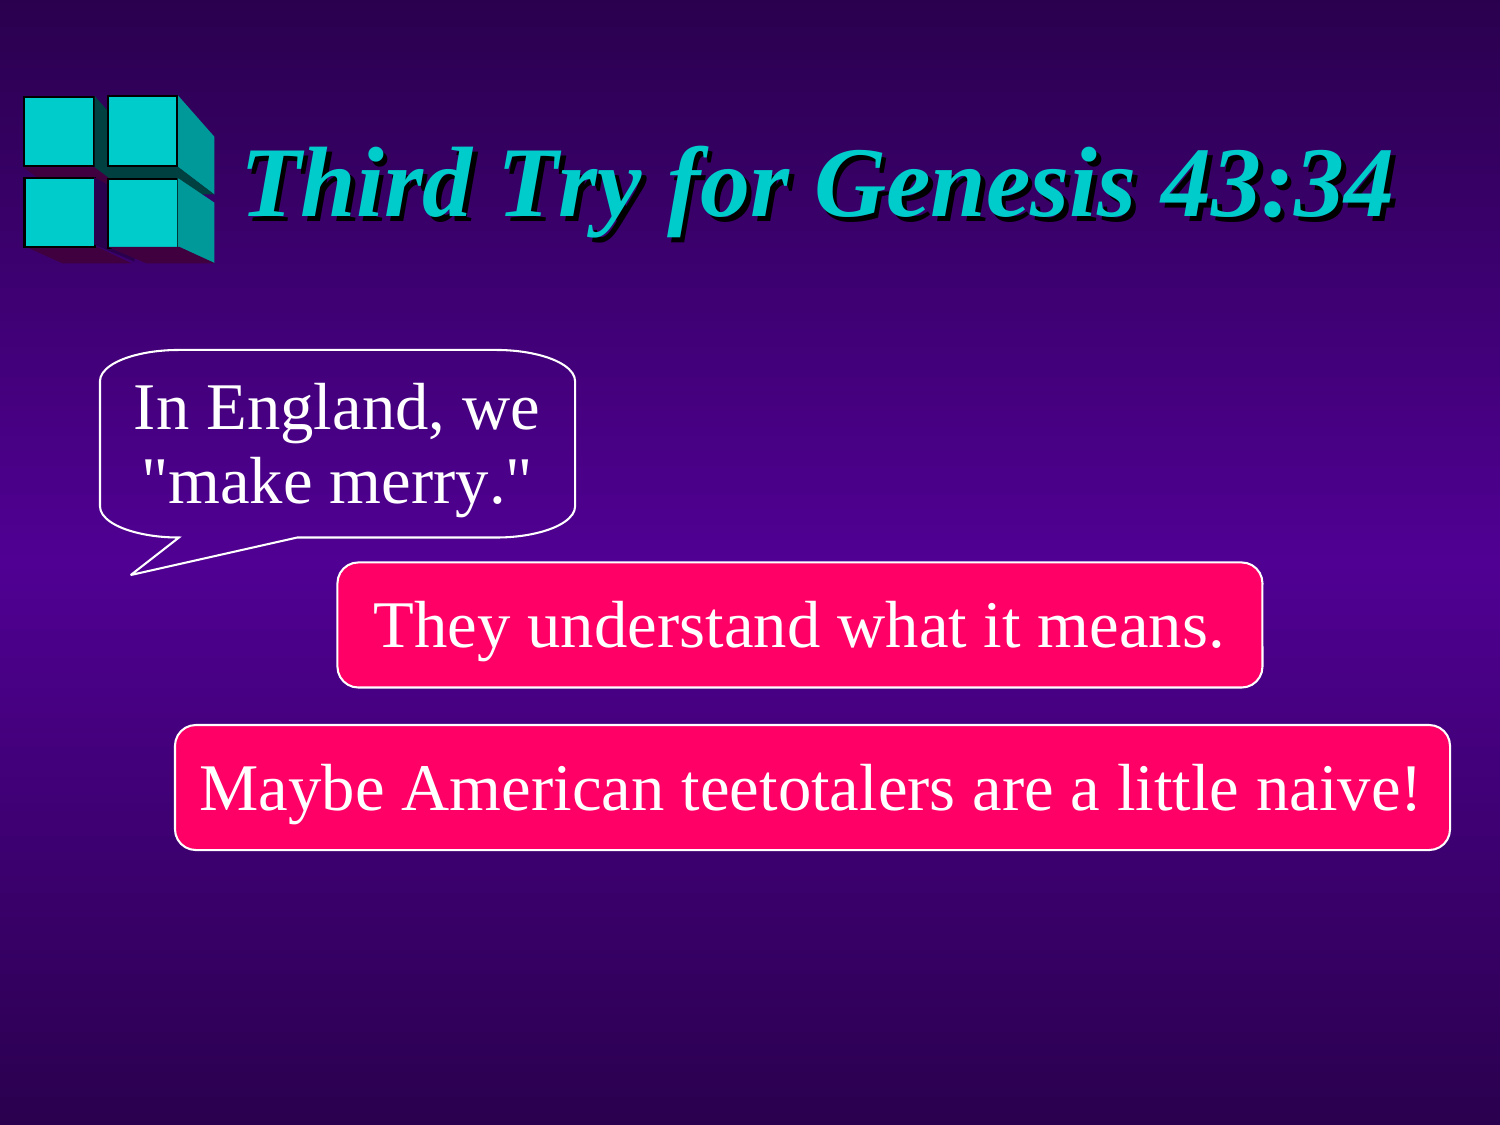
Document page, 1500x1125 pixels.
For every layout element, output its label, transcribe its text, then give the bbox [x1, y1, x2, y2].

text_box They understand what it means. [337, 562, 1263, 688]
text_box Maybe American teetotalers are a little naive! [174, 725, 1451, 851]
text_box In England, we "make merry." [99, 349, 576, 576]
title Third Try for Genesis 43:34 [224, 78, 1450, 288]
